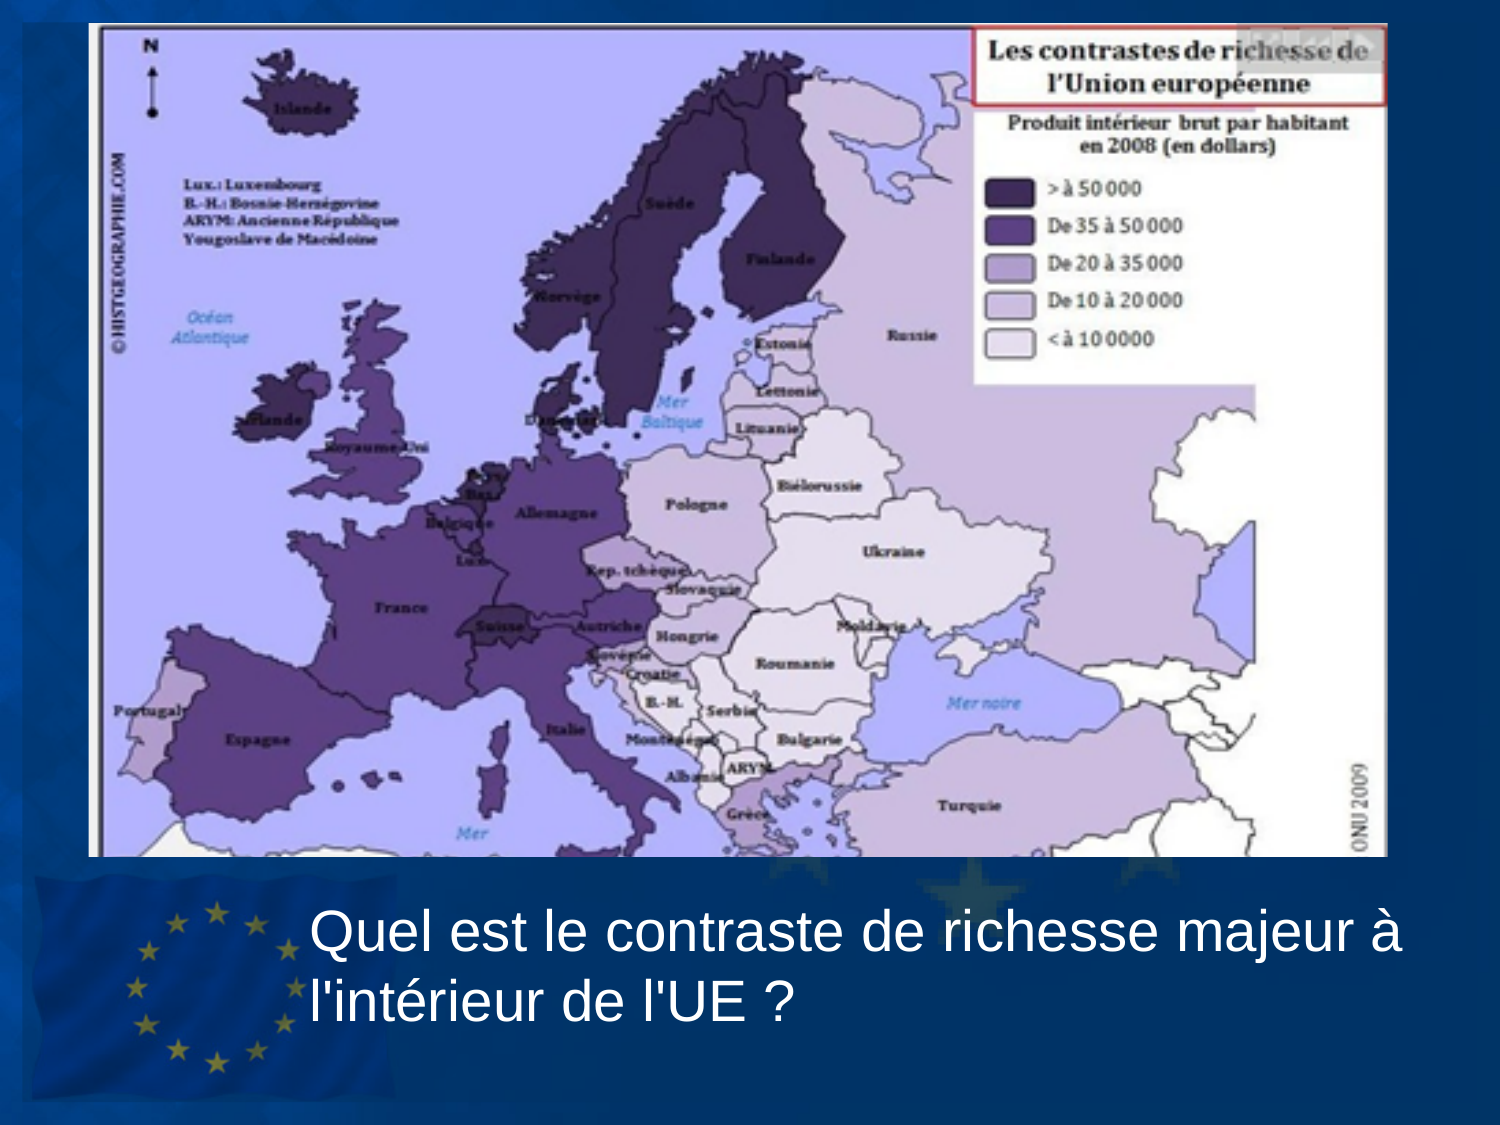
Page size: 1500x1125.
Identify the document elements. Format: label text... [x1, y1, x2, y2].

text_box Quel est le contraste de richesse majeur à l'intérieur de l'UE ? [295, 885, 1447, 1041]
picture [0, 0, 1500, 1125]
